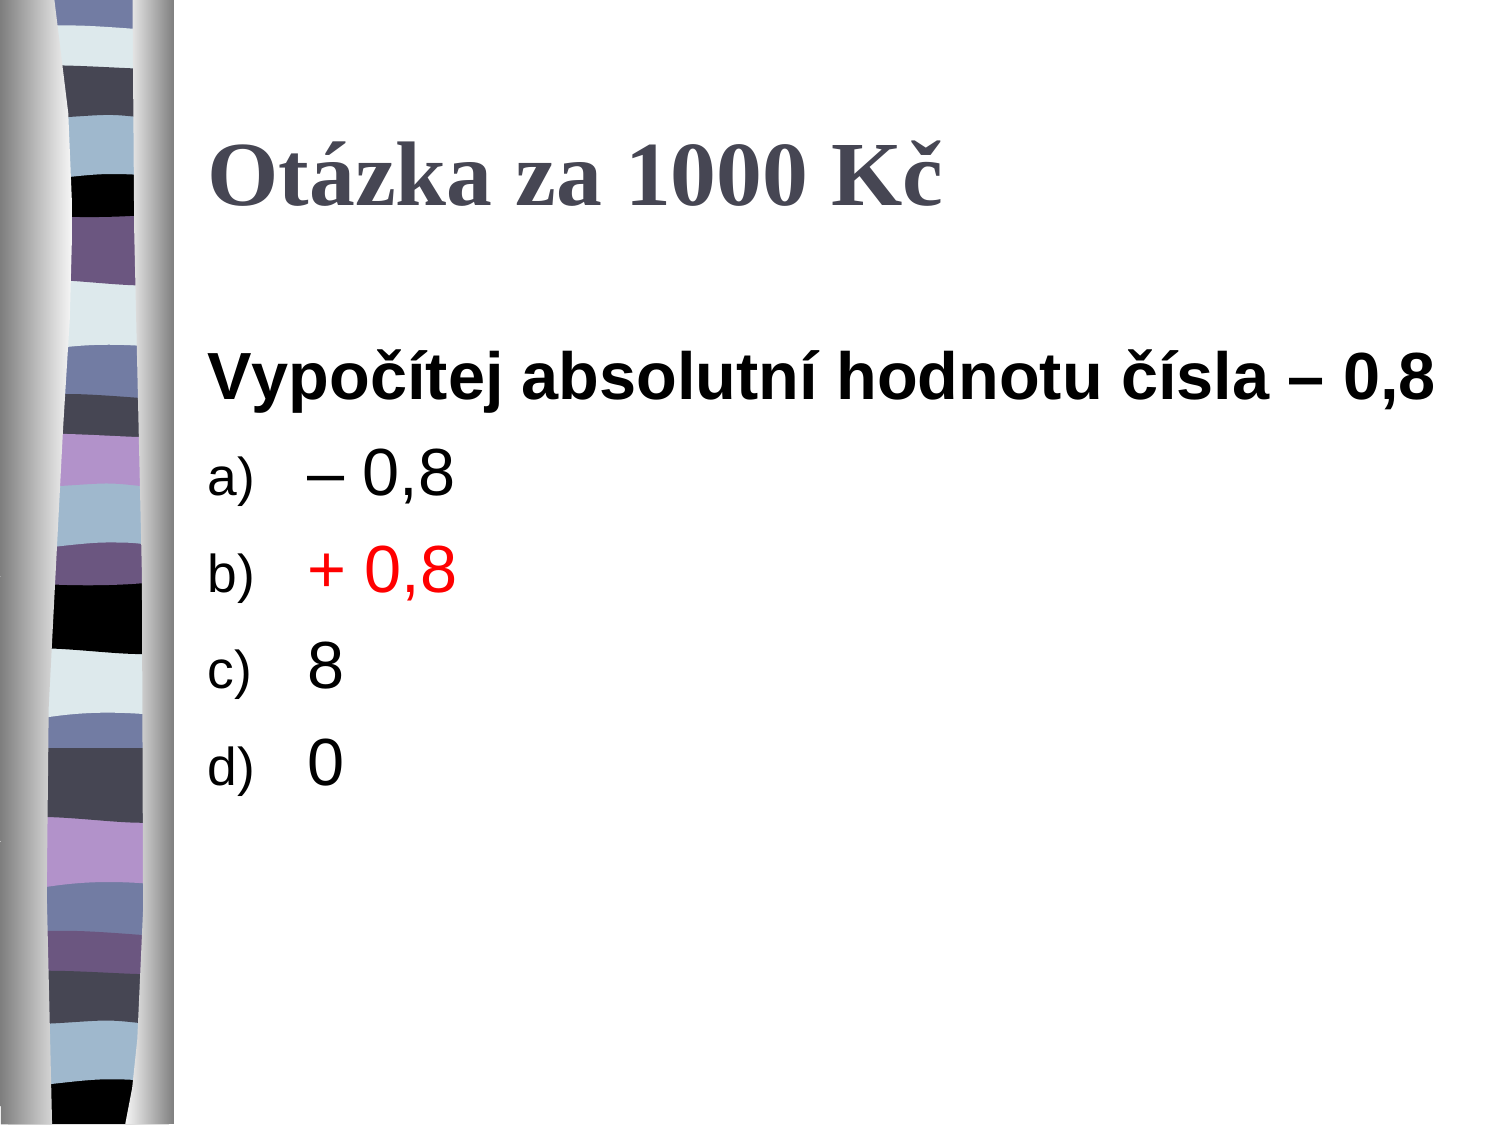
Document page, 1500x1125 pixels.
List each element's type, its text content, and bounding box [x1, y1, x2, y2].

list Vypočítej absolutní hodnotu čísla – 0,8 – 0,8 + 0,8 8 0 [192, 324, 1468, 1001]
title Otázka za 1000 Kč [192, 74, 1468, 263]
